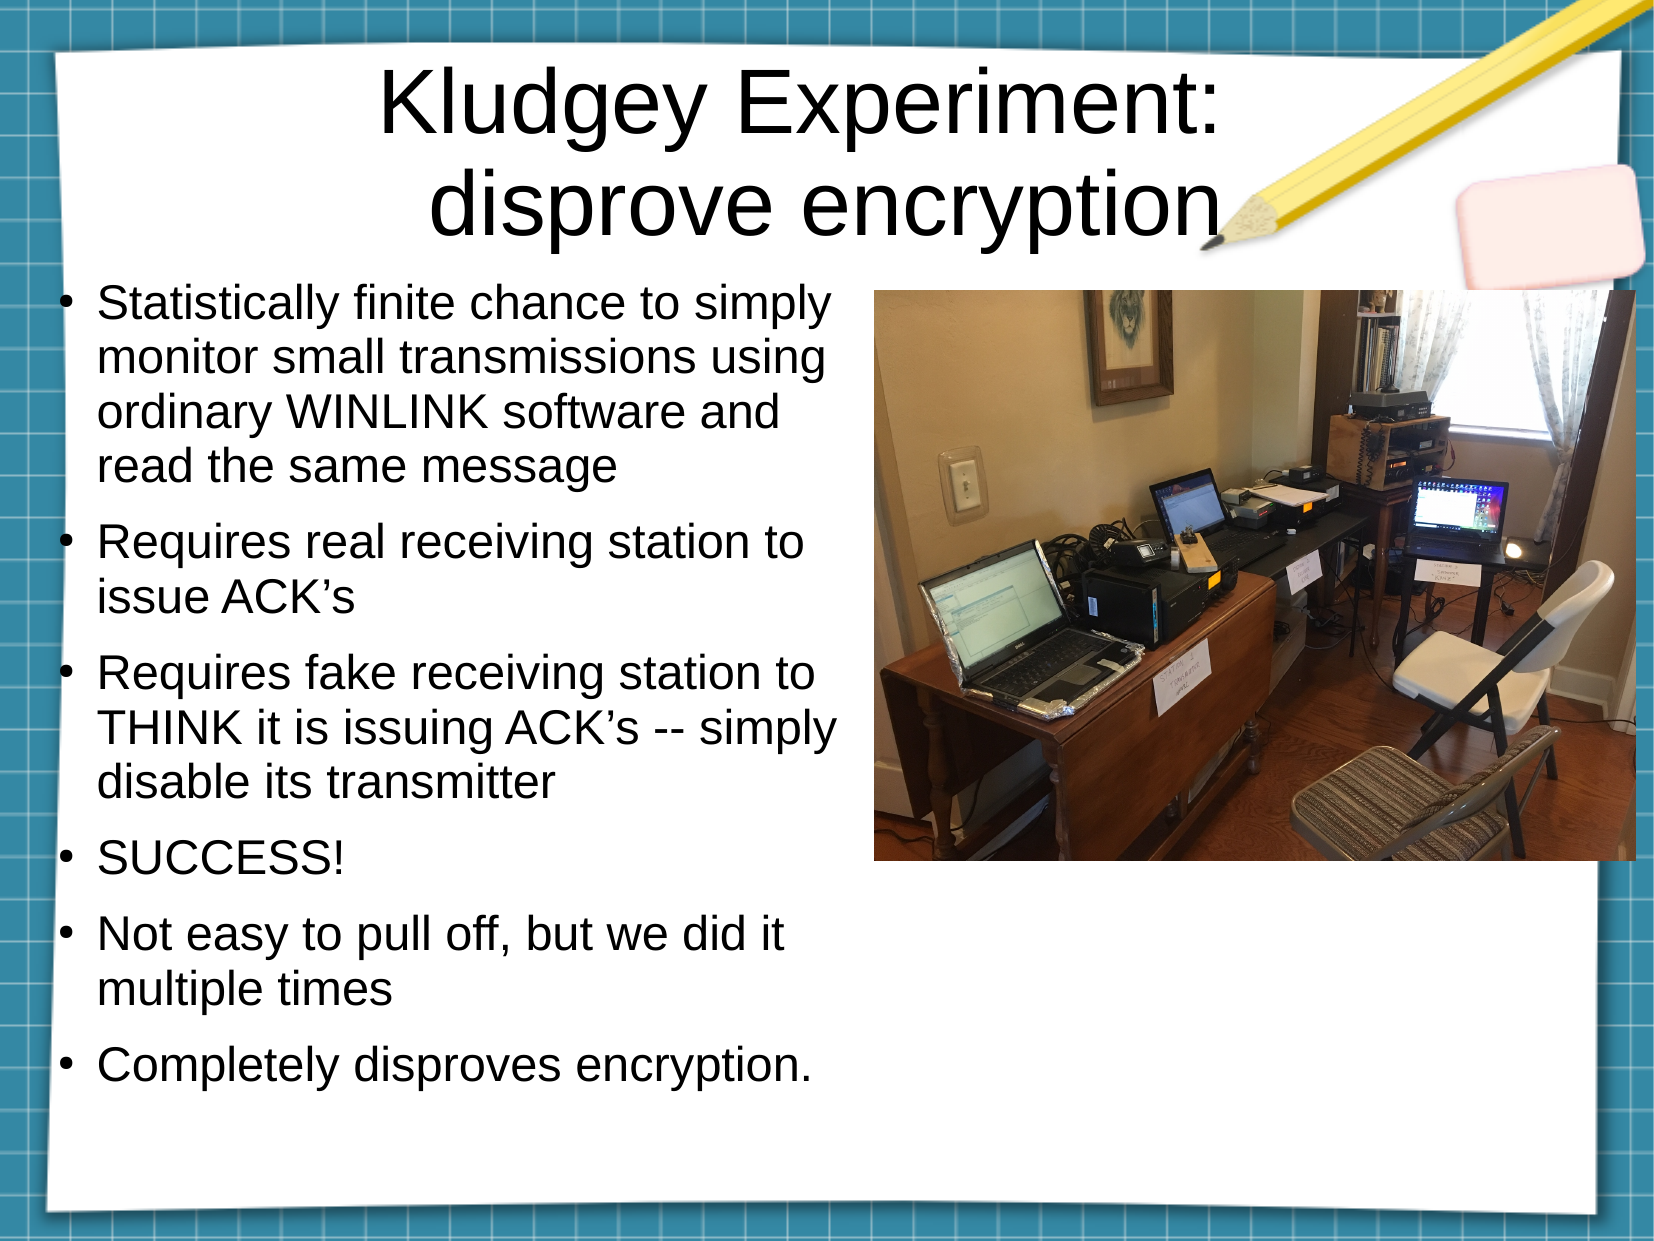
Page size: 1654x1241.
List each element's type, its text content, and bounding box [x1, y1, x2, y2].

list Statistically finite chance to simply monitor small transmissions using ordinary WINLINK software and read the same message Requires real receiving station to issue ACK’s Requires fake receiving station to THINK it is issuing ACK’s -- simply disable its transmitter SUCCESS! Not easy to pull off, but we did it multiple times Completely disproves encryption. [45, 275, 841, 1141]
picture [0, 0, 1654, 1241]
title Kludgey Experiment: disprove encryption [82, 49, 1571, 257]
